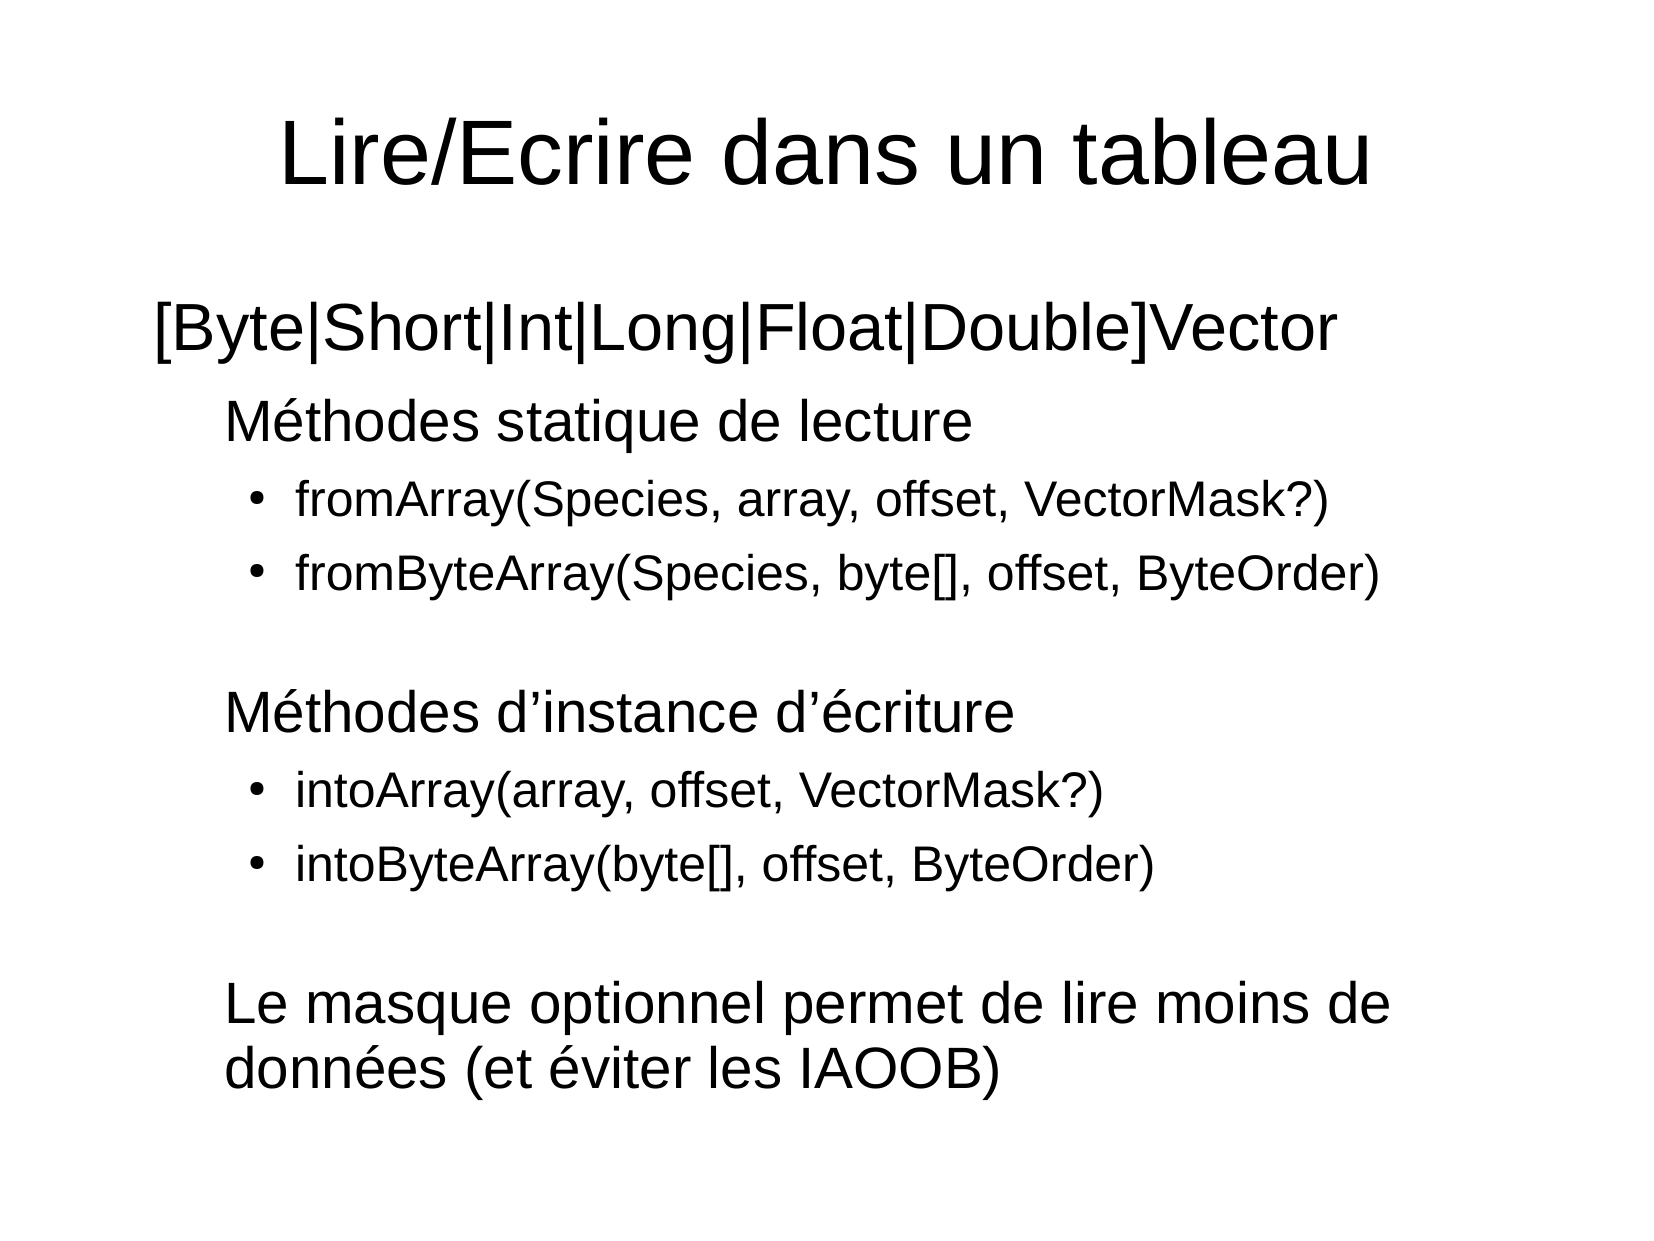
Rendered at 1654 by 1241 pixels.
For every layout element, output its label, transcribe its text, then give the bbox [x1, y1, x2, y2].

title Lire/Ecrire dans un tableau [82, 49, 1571, 257]
list [Byte|Short|Int|Long|Float|Double]Vector Méthodes statique de lecture fromArray(Species, array, offset, VectorMask?) fromByteArray(Species, byte[], offset, ByteOrder) Méthodes d’instance d’écriture intoArray(array, offset, VectorMask?) intoByteArray(byte[], offset, ByteOrder) Le masque optionnel permet de lire moins de données (et éviter les IAOOB) [82, 290, 1571, 1201]
